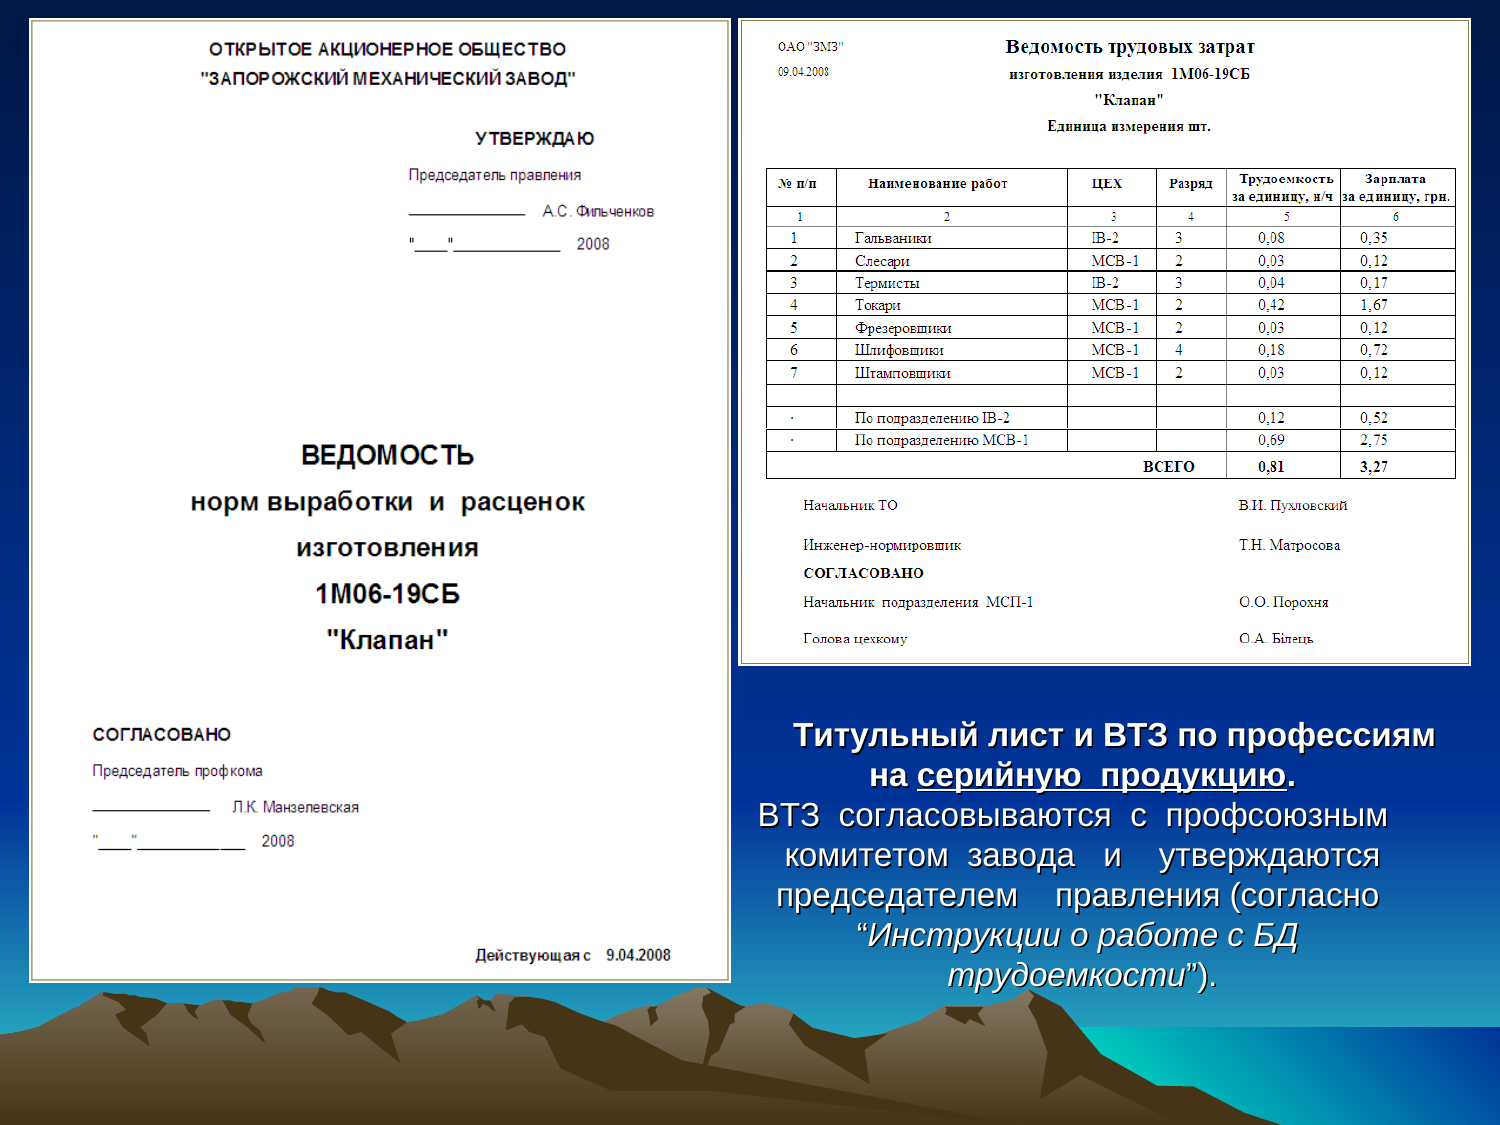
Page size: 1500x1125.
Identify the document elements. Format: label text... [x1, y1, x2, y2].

picture [29, 18, 731, 983]
text_box Титульный лист и ВТЗ по профессиям на серийную продукцию. ВТЗ согласовываются с профсоюзным комитетом завода и утверждаются председателем правления (согласно “Инструкции о работе с БД трудоемкости”). [702, 621, 1463, 1125]
picture [738, 18, 1471, 666]
